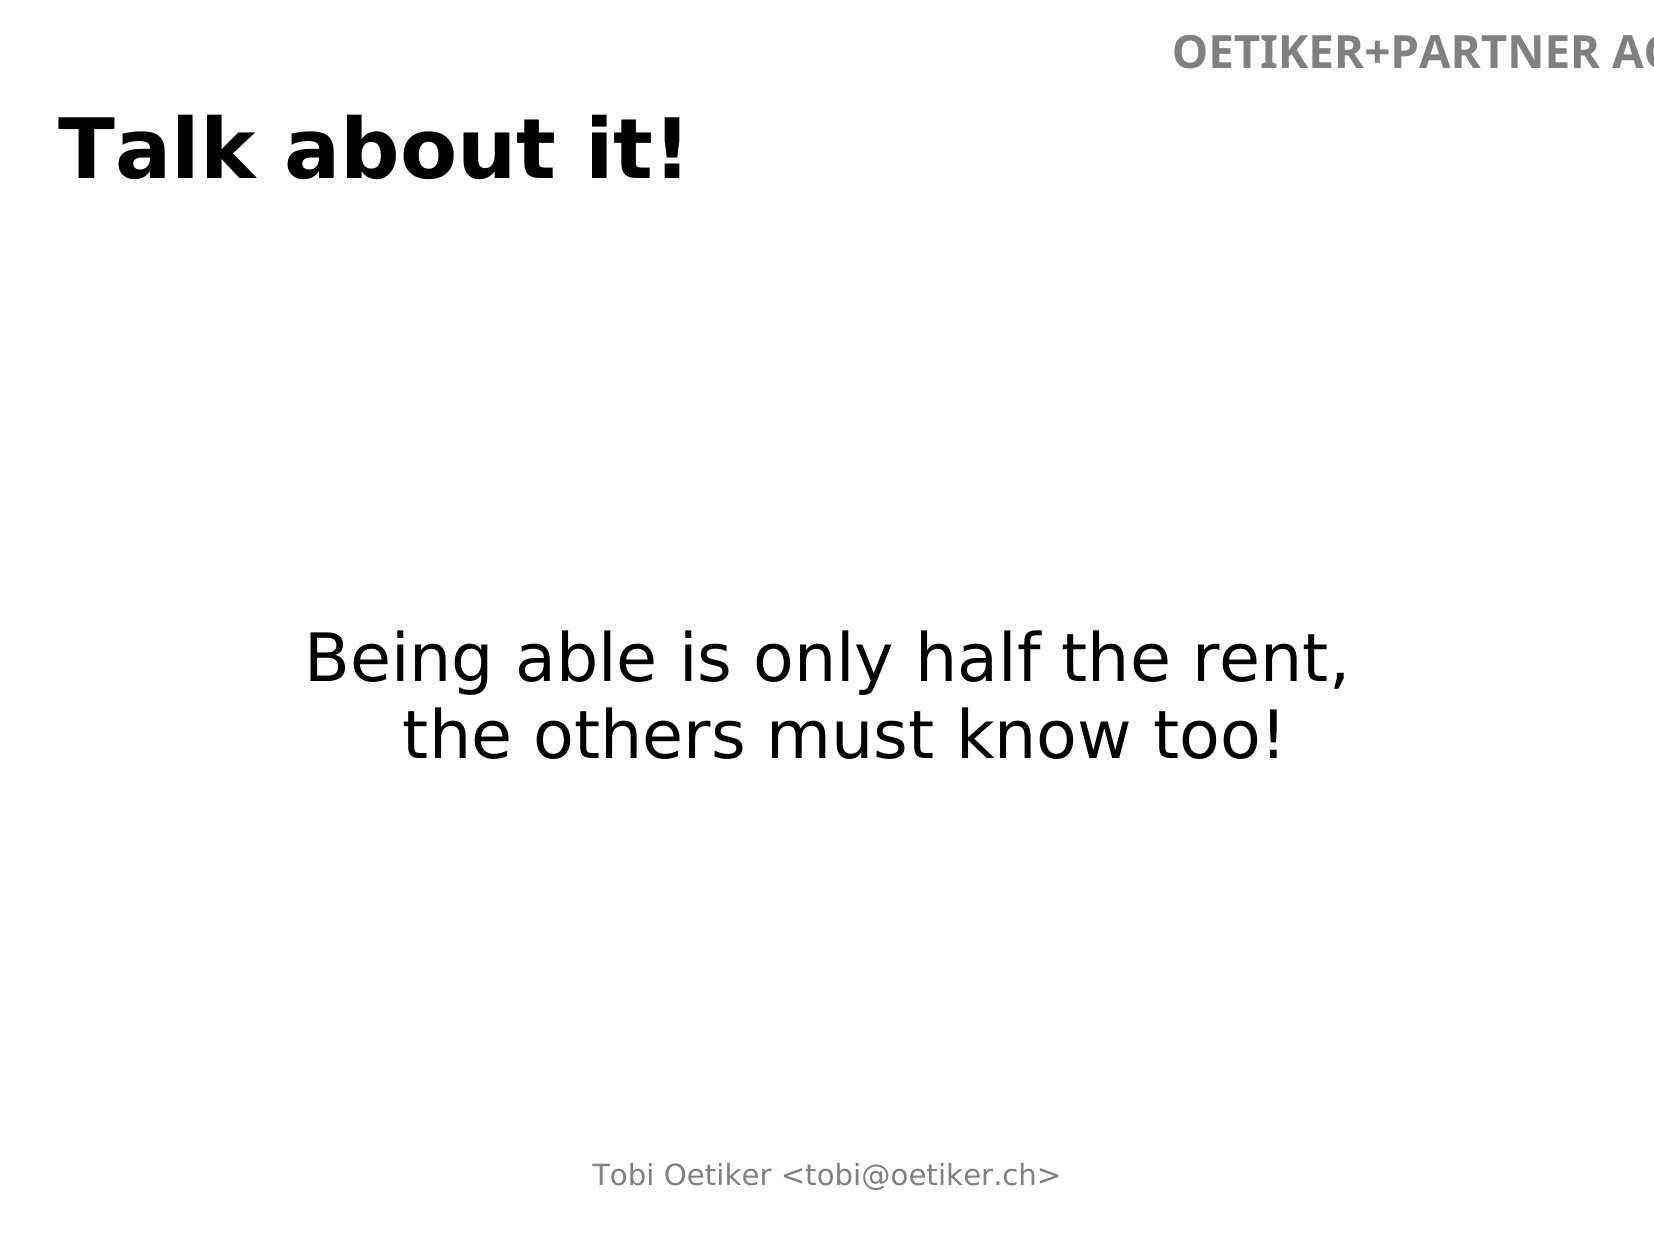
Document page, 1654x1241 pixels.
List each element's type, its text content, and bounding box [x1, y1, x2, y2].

title Talk about it! [59, 75, 1607, 225]
subtitle Being able is only half the rent, the others must know too! [50, 295, 1571, 1099]
